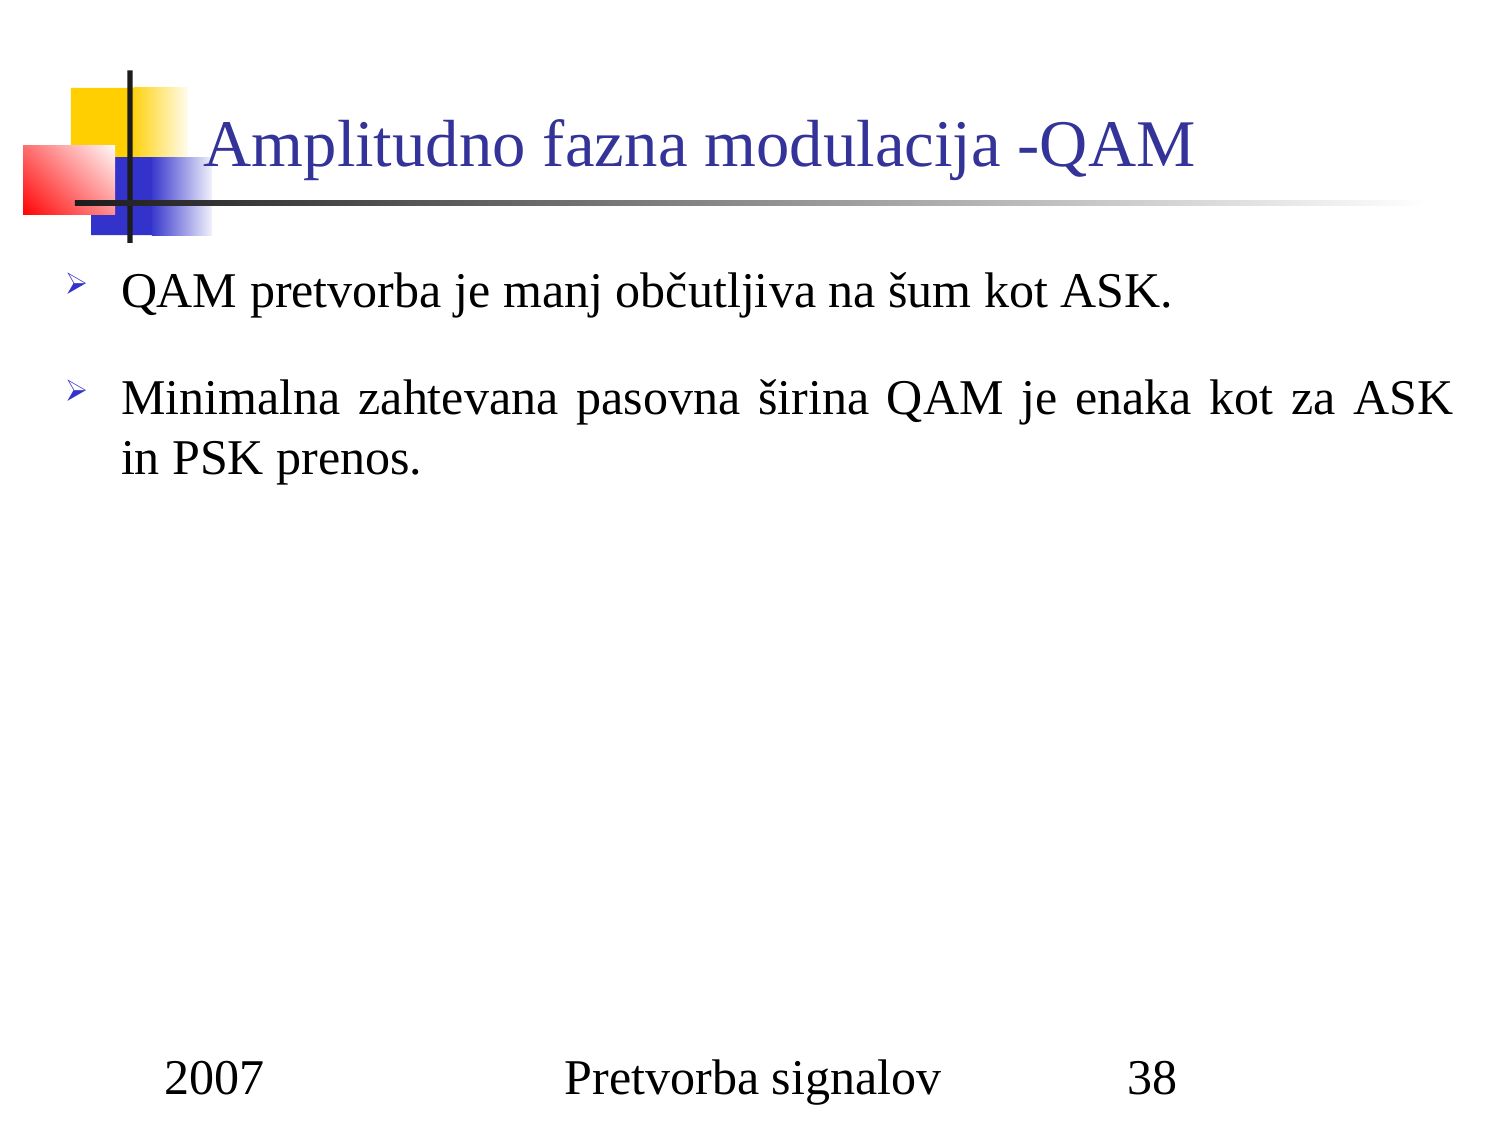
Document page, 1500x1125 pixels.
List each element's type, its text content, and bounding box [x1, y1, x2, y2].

list QAM pretvorba je manj občutljiva na šum kot ASK. Minimalna zahtevana pasovna širina QAM je enaka kot za ASK in PSK prenos. [50, 249, 1469, 1007]
title Amplitudno fazna modulacija -QAM [188, 92, 1468, 188]
